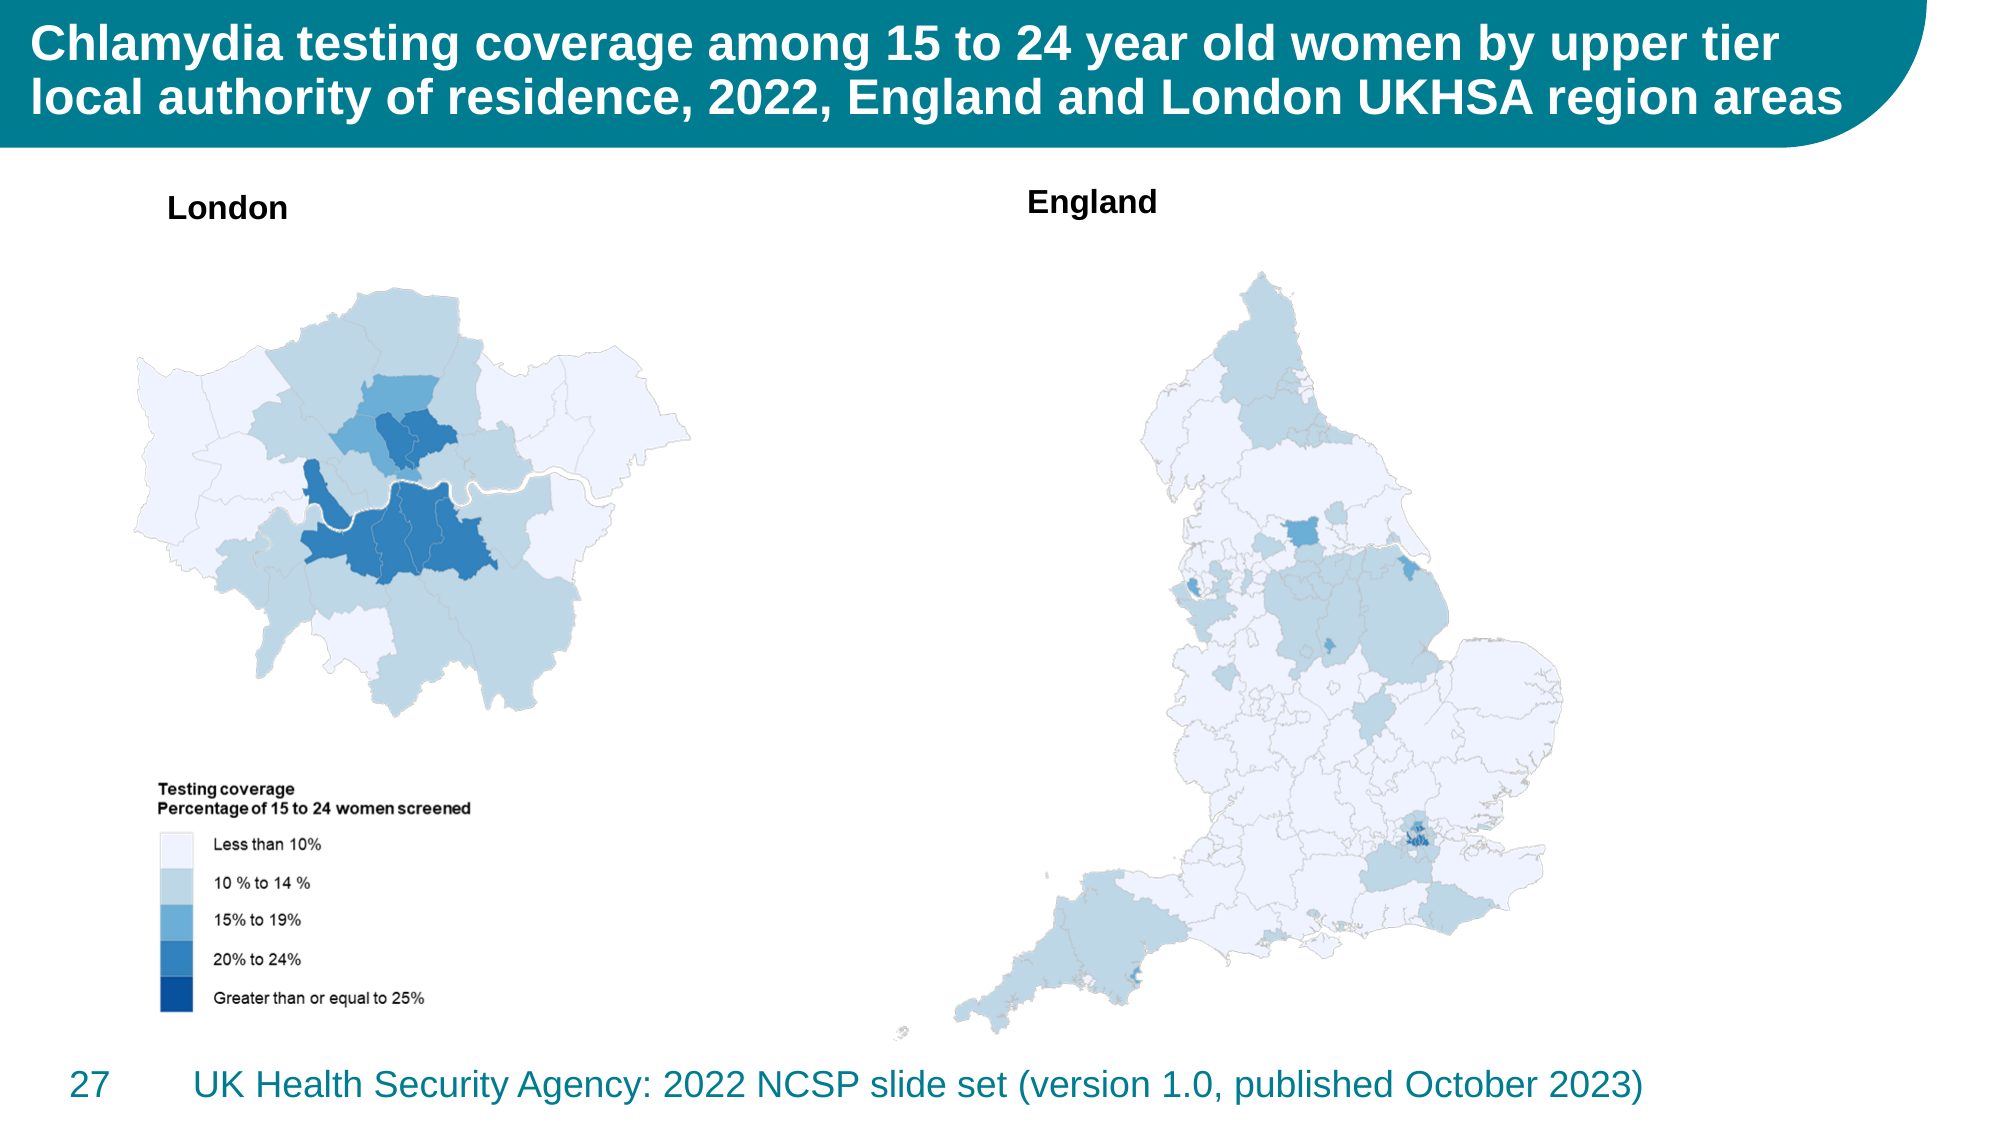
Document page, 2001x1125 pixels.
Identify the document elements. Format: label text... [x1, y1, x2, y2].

text_box [54, 1053, 152, 1112]
text_box UK Health Security Agency: 2022 NCSP slide set (version 1.0, published October 2023) [177, 1053, 1820, 1113]
picture [124, 227, 1618, 1060]
text_box England [1012, 172, 1178, 227]
text_box London [152, 178, 324, 227]
title Chlamydia testing coverage among 15 to 24 year old women by upper tier local authority of residence, 2022, England and London UKHSA region areas [15, 10, 1897, 131]
